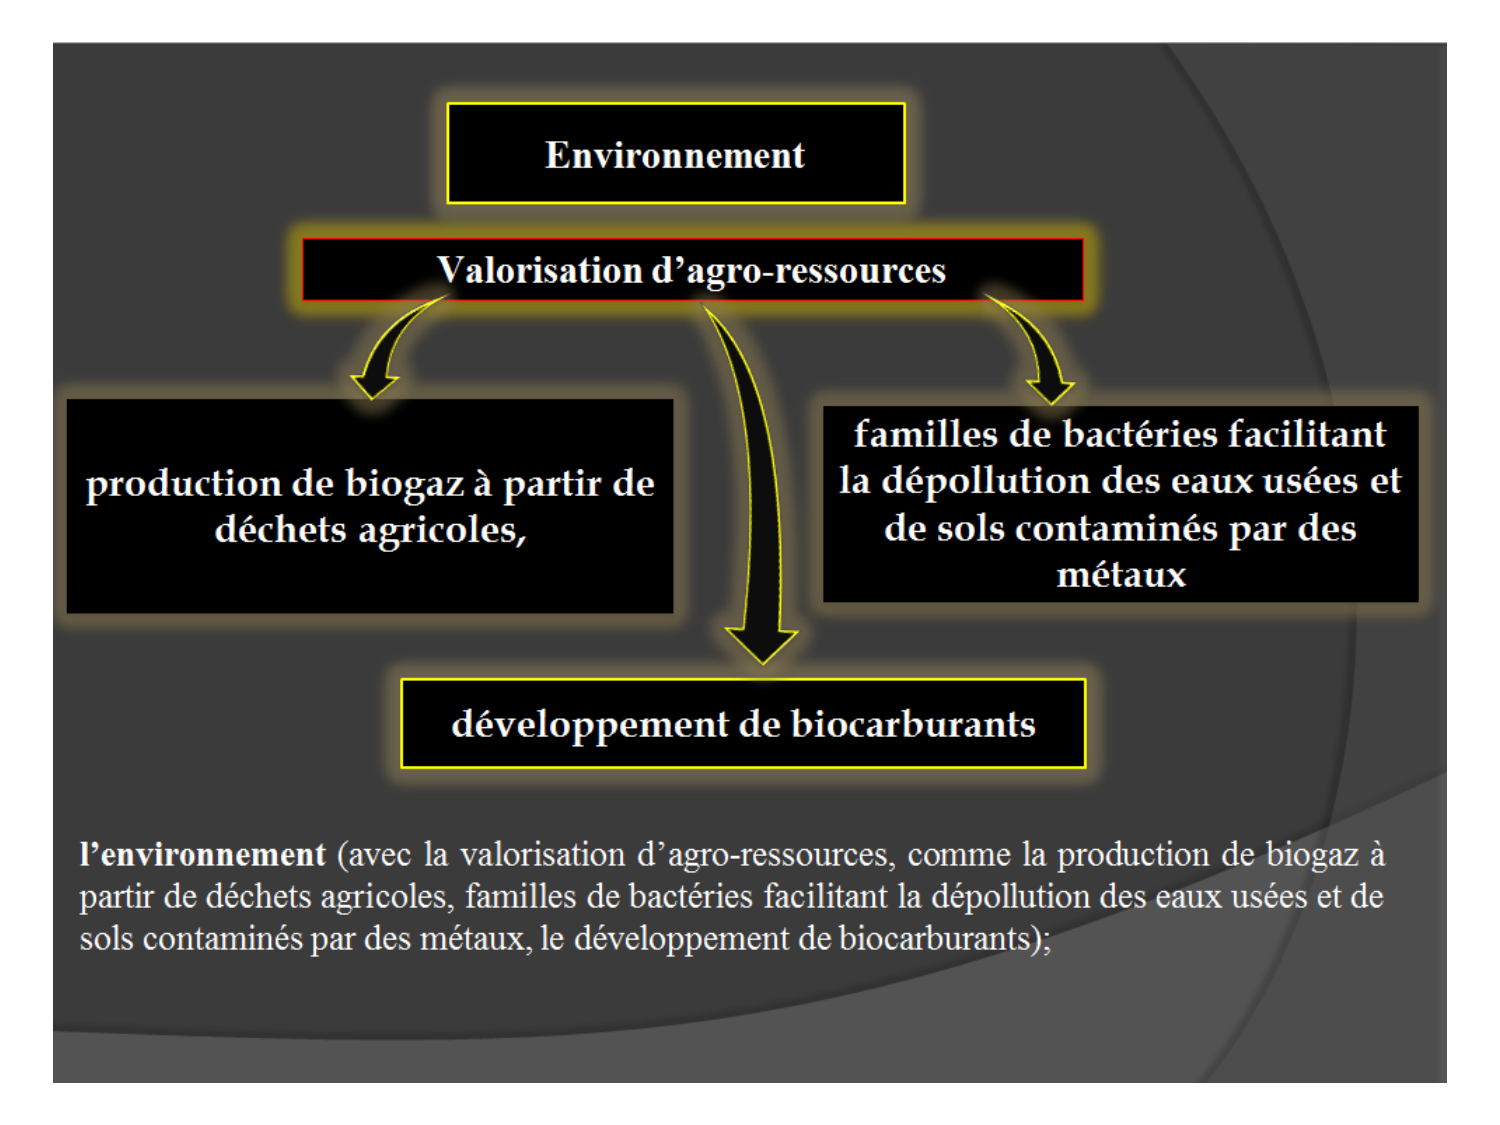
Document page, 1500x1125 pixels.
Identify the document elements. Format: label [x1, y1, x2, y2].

picture [53, 42, 1447, 1083]
